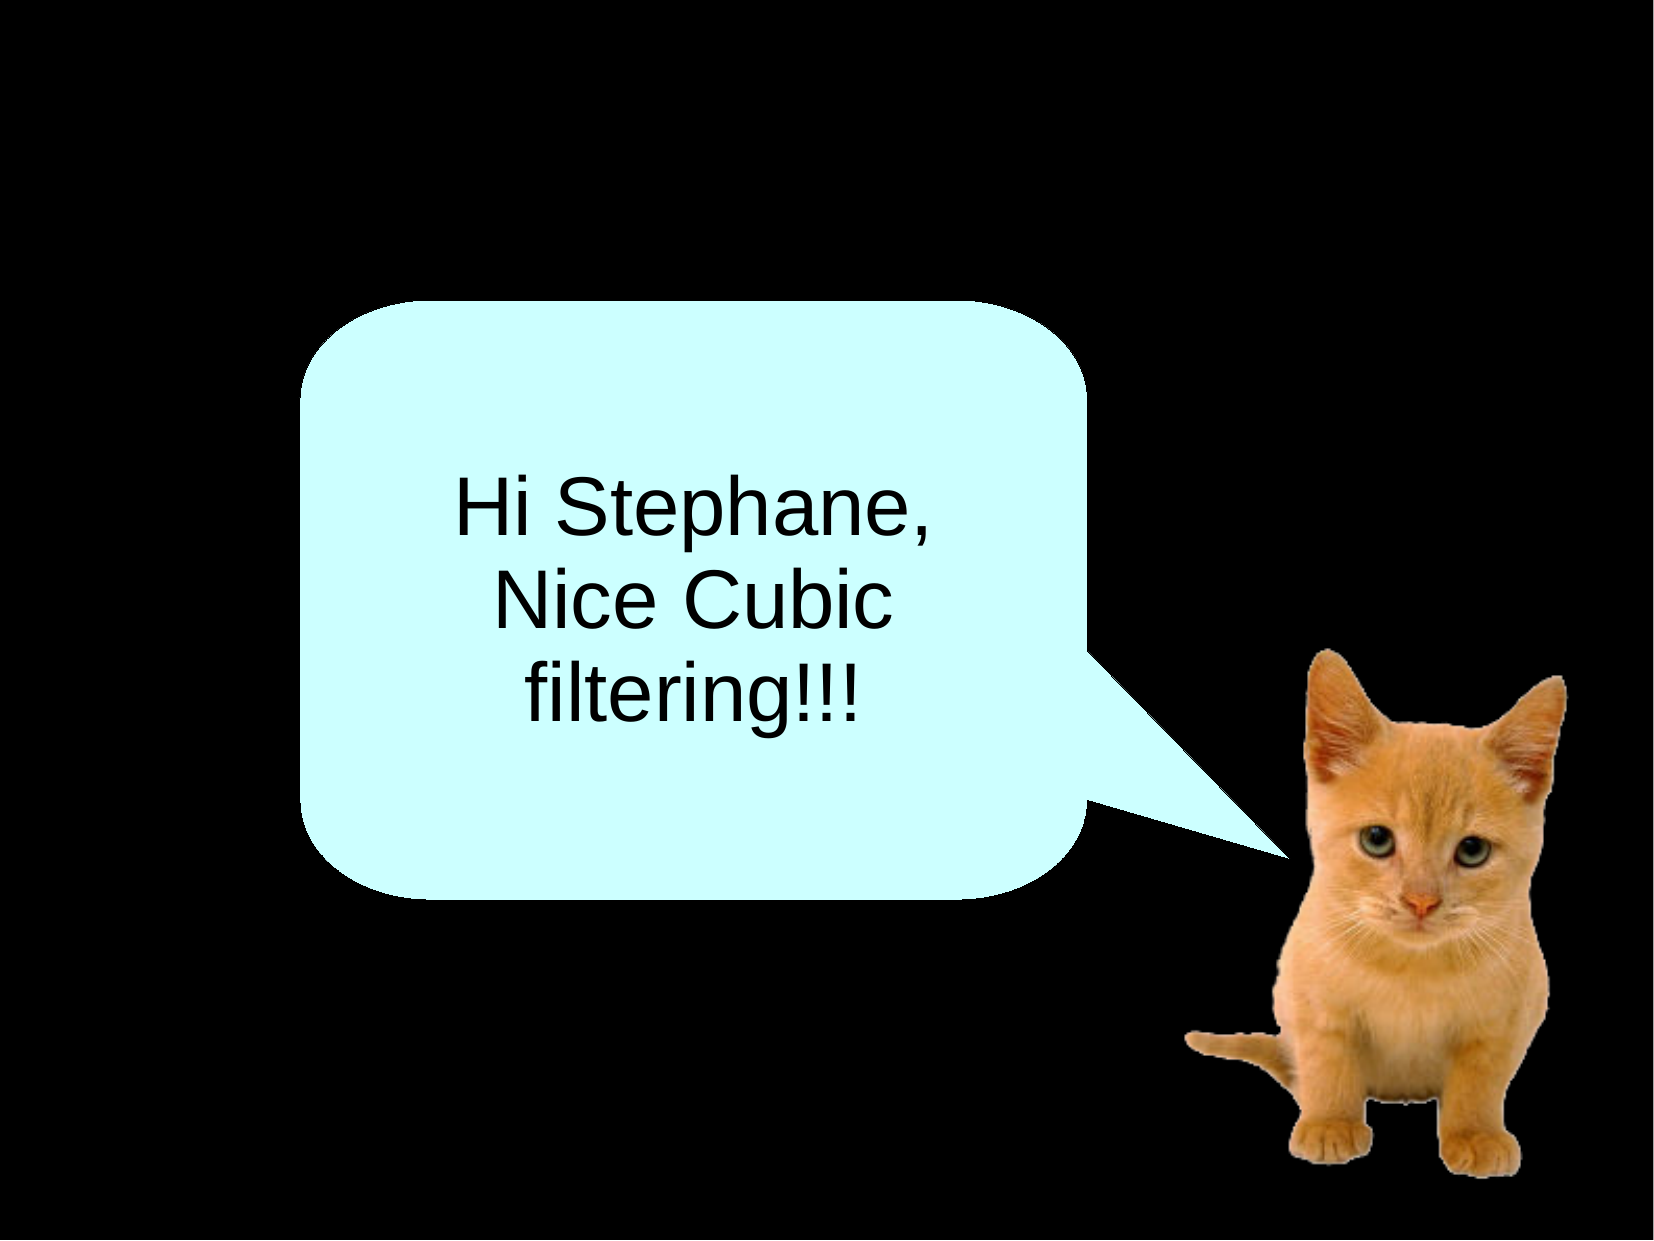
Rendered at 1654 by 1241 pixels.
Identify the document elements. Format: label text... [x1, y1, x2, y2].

picture [937, 600, 1654, 1225]
text_box Hi Stephane, Nice Cubic filtering!!! [299, 300, 1291, 901]
